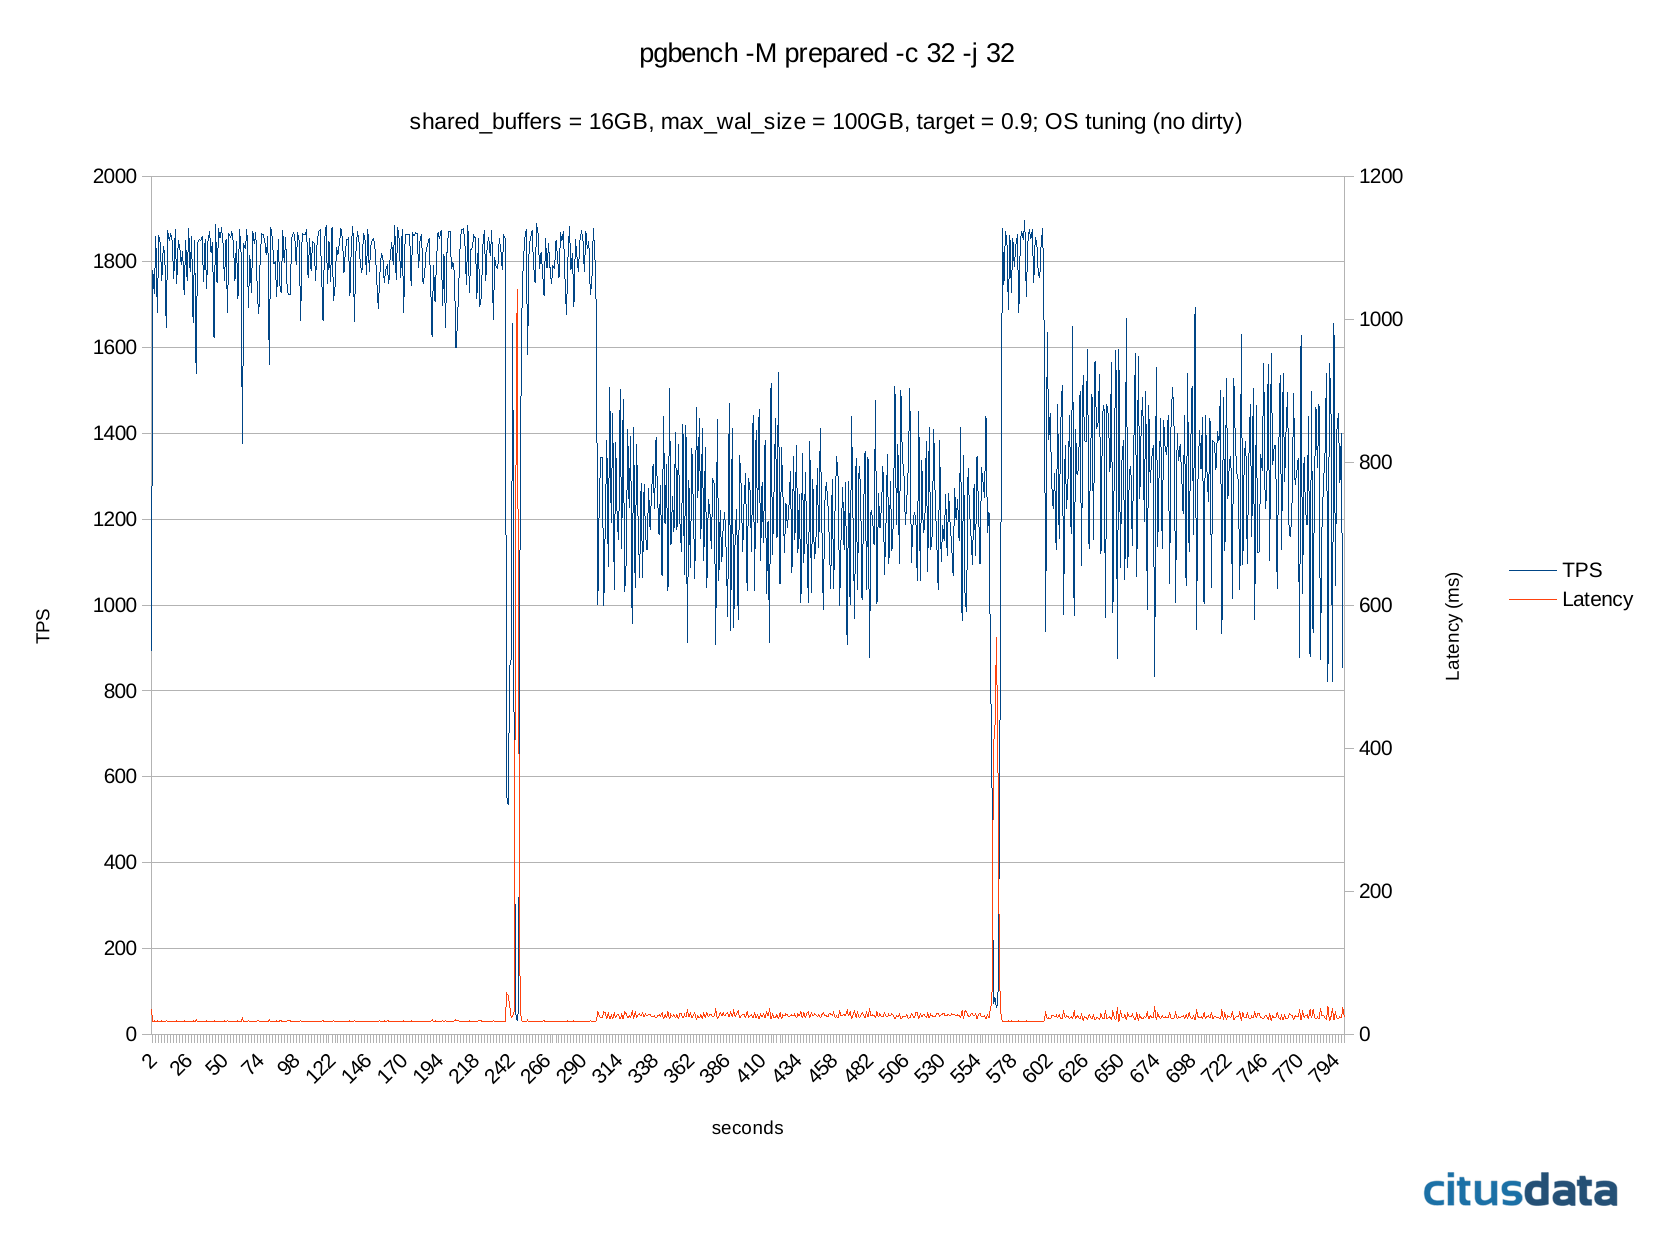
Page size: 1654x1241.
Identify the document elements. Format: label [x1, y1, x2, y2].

picture [1420, 1171, 1622, 1209]
chart [0, 0, 1654, 1171]
